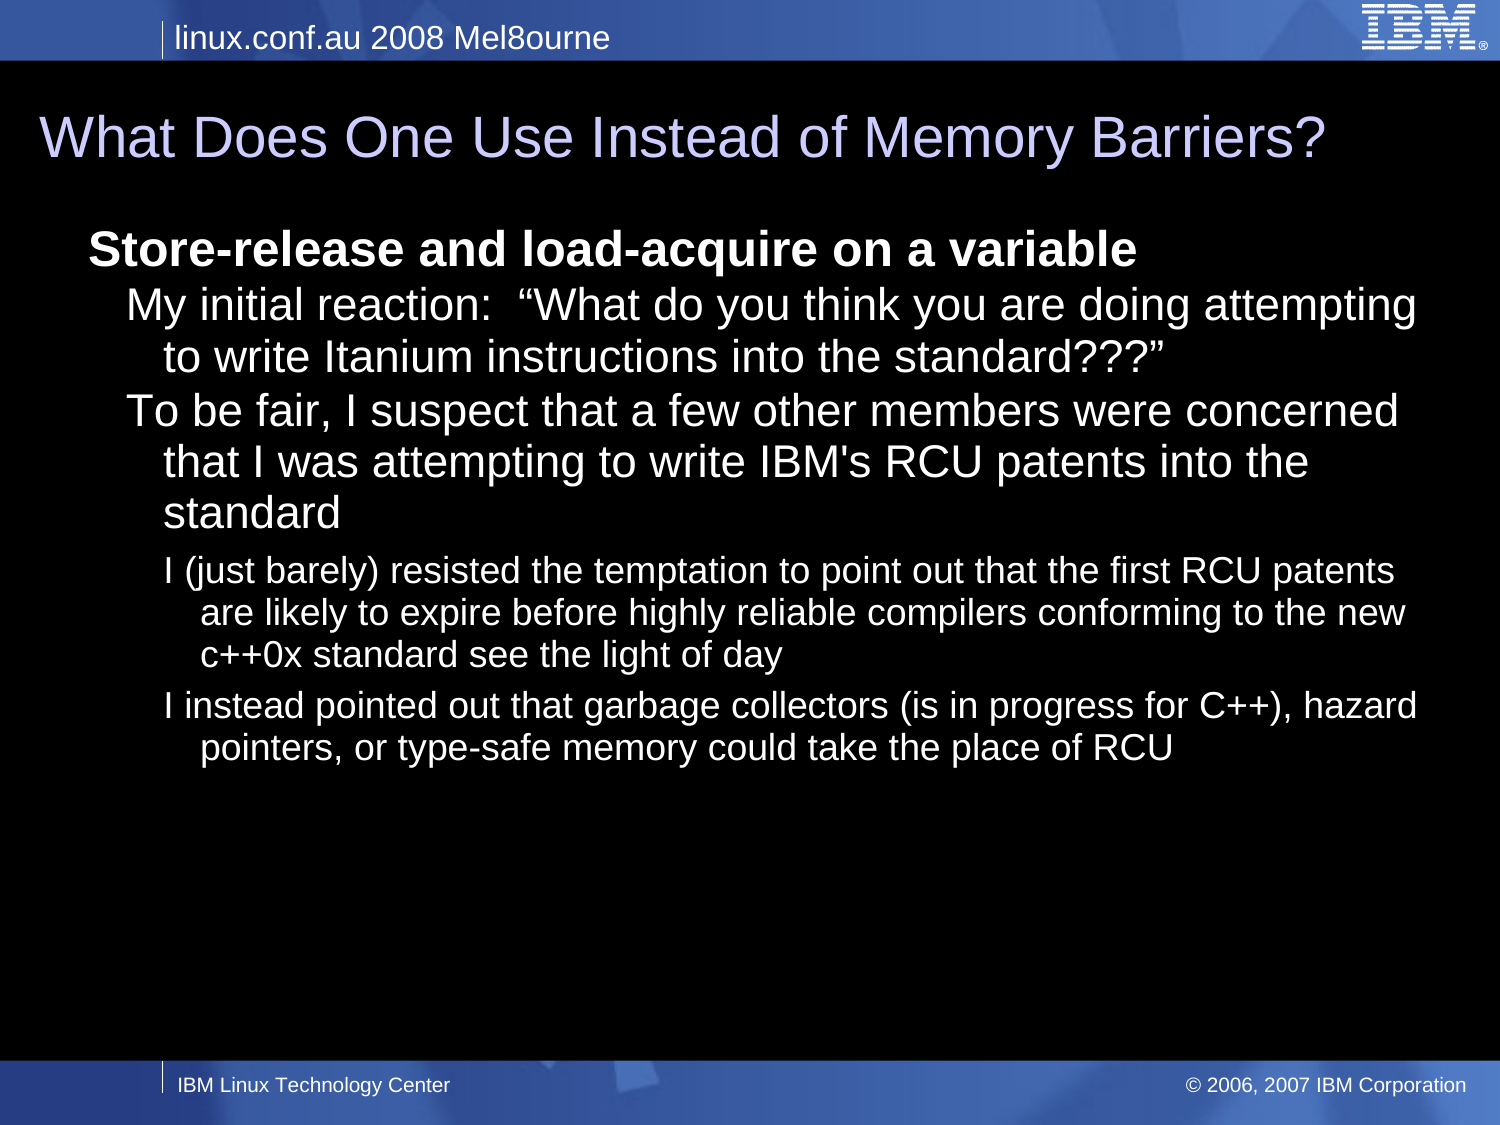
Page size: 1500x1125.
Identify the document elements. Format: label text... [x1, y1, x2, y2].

list Store-release and load-acquire on a variable My initial reaction: “What do you think you are doing attempting to write Itanium instructions into the standard???” To be fair, I suspect that a few other members were concerned that I was attempting to write IBM's RCU patents into the standard I (just barely) resisted the temptation to point out that the first RCU patents are likely to expire before highly reliable compilers conforming to the new c++0x standard see the light of day I instead pointed out that garbage collectors (is in progress for C++), hazard pointers, or type-safe memory could take the place of RCU [73, 218, 1438, 1061]
picture [0, 0, 1500, 60]
picture [0, 1061, 1500, 1125]
title What Does One Use Instead of Memory Barriers? [25, 94, 1378, 177]
